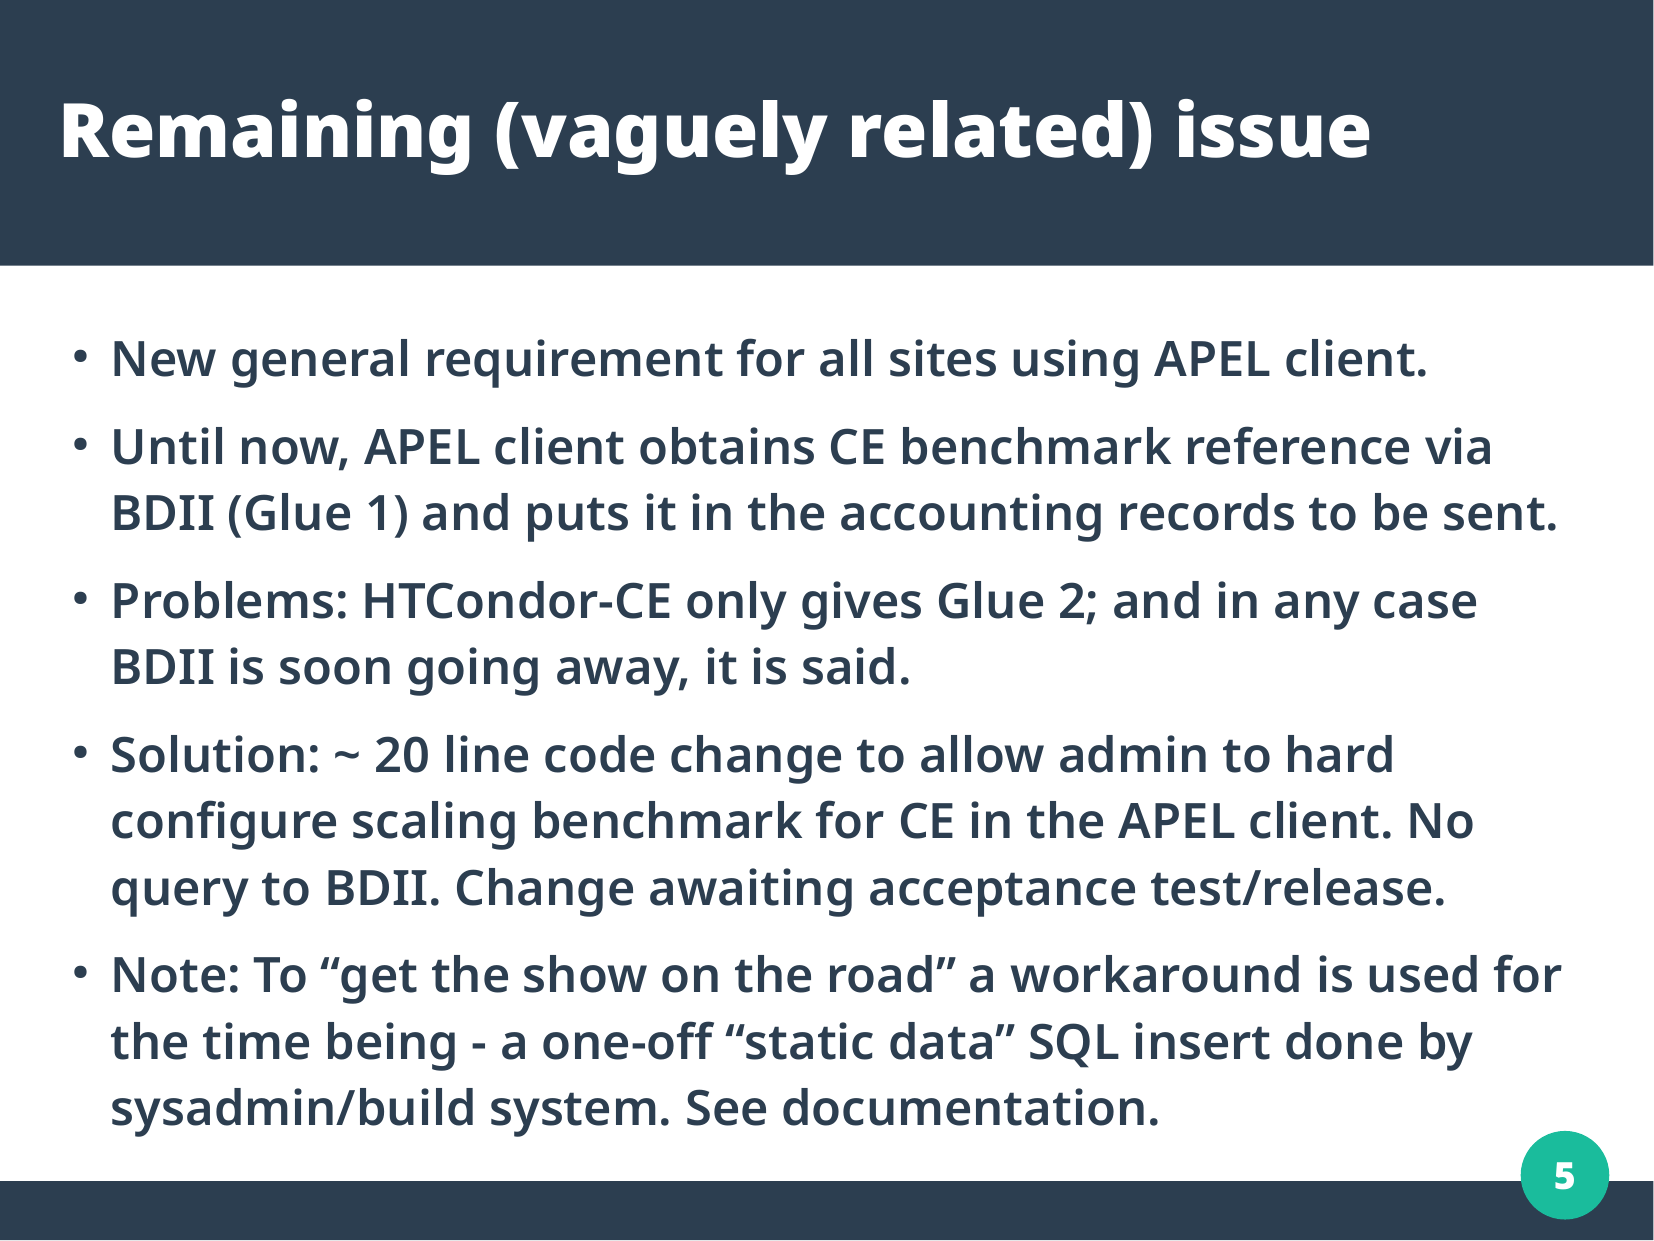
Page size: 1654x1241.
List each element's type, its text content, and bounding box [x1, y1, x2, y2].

list New general requirement for all sites using APEL client. Until now, APEL client obtains CE benchmark reference via BDII (Glue 1) and puts it in the accounting records to be sent. Problems: HTCondor-CE only gives Glue 2; and in any case BDII is soon going away, it is said. Solution: ~ 20 line code change to allow admin to hard configure scaling benchmark for CE in the APEL client. No query to BDII. Change awaiting acceptance test/release. Note: To “get the show on the road” a workaround is used for the time being - a one-off “static data” SQL insert done by sysadmin/build system. See documentation. [59, 324, 1595, 1152]
title Remaining (vaguely related) issue [59, 49, 1595, 207]
